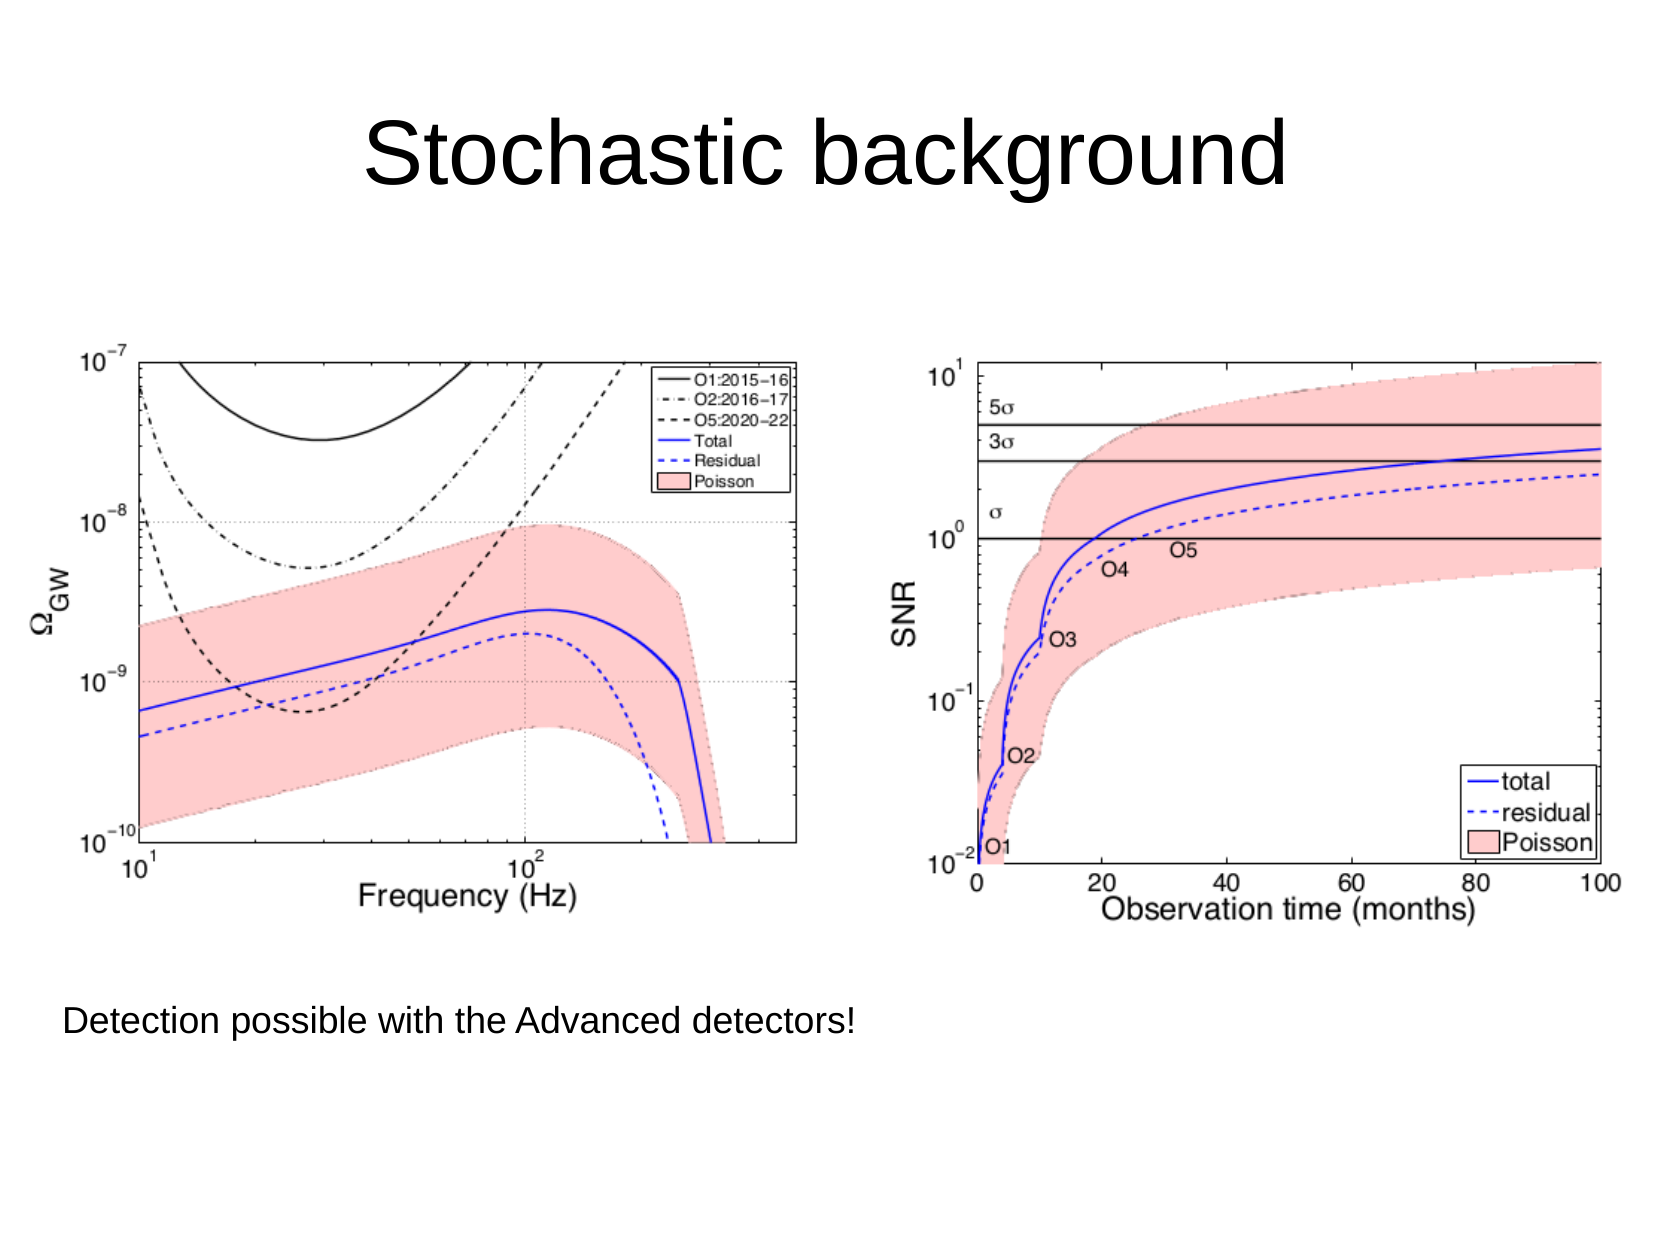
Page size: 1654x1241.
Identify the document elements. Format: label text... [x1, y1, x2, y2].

text_box Detection possible with the Advanced detectors! [47, 992, 1560, 1049]
title Stochastic background [82, 49, 1571, 257]
picture [0, 298, 1654, 957]
